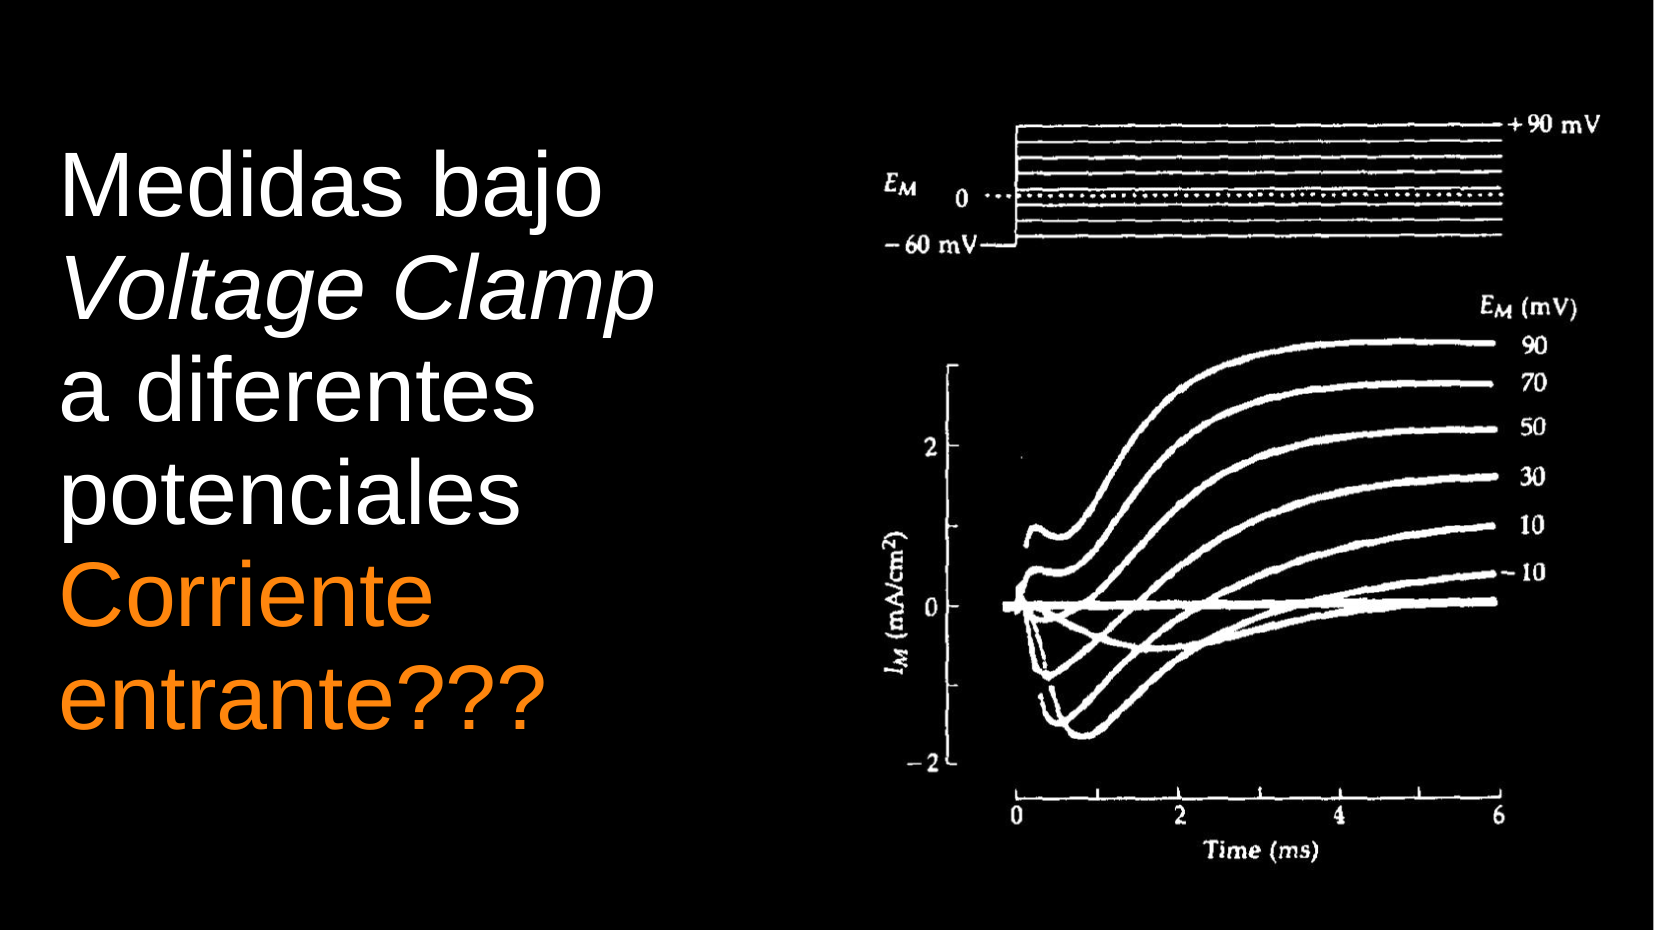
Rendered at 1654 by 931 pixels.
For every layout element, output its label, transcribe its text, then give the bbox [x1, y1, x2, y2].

picture [856, 88, 1614, 872]
title Medidas bajo Voltage Clamp a diferentes potenciales Corriente entrante??? [59, 133, 709, 852]
